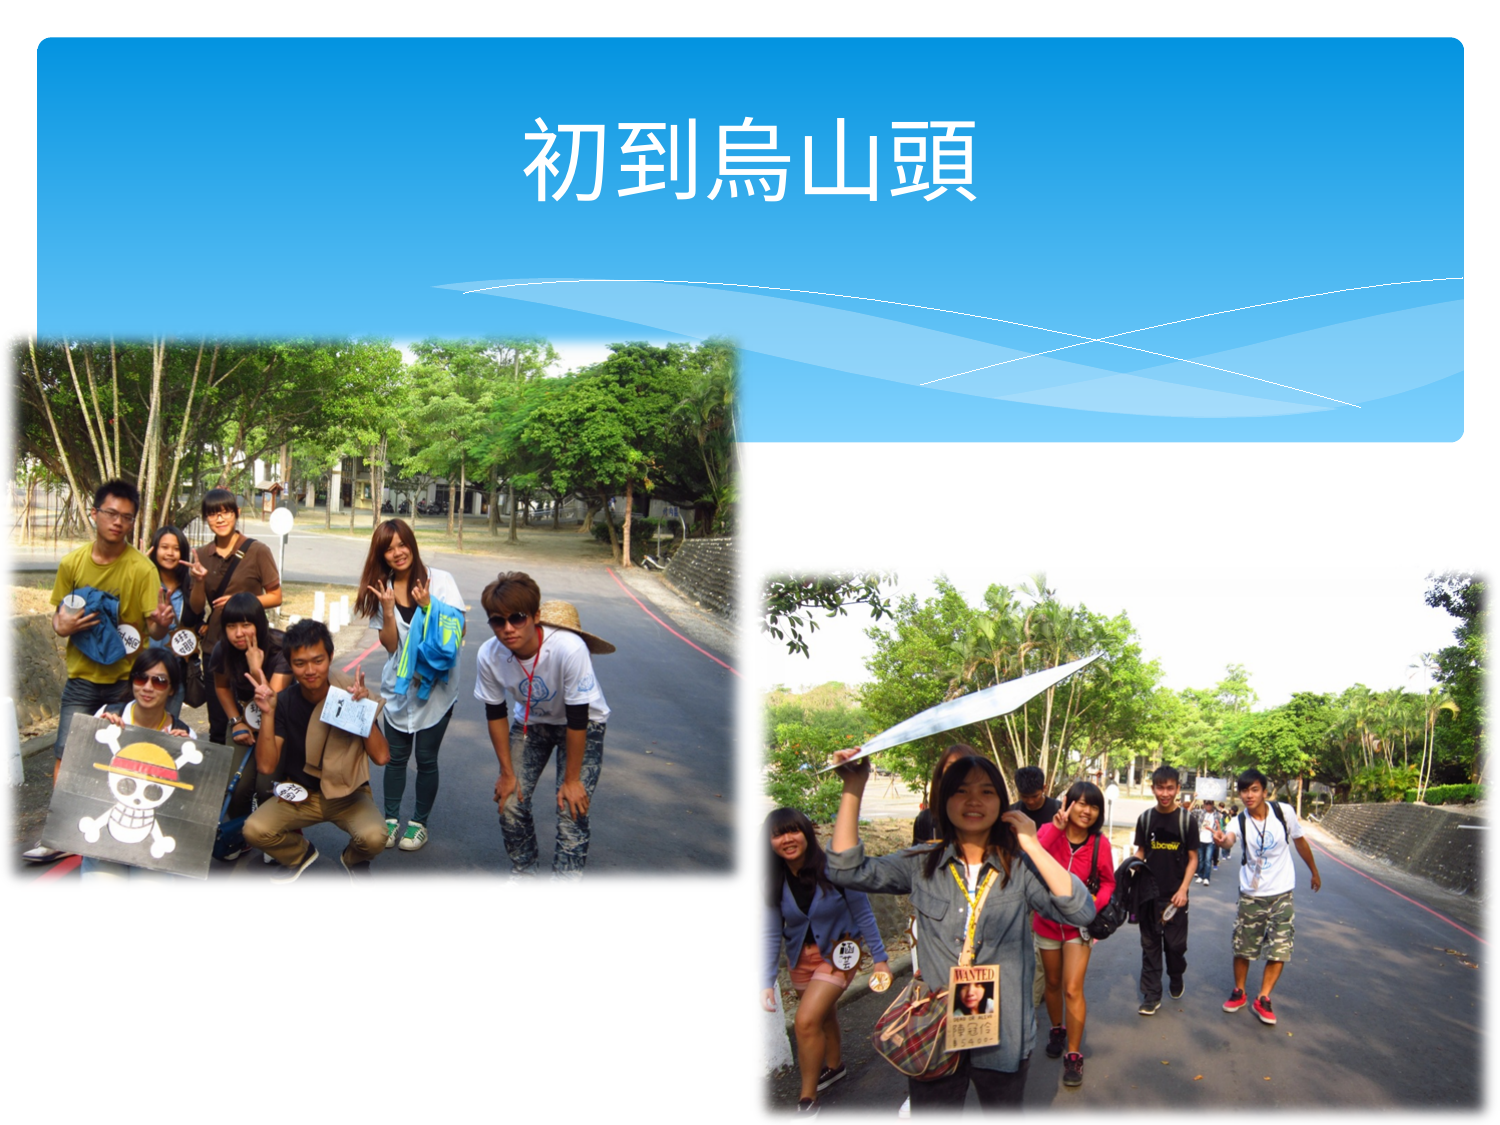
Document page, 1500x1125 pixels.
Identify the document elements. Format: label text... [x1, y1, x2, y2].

title 初到烏山頭 [75, 55, 1426, 261]
picture [0, 325, 1500, 1125]
